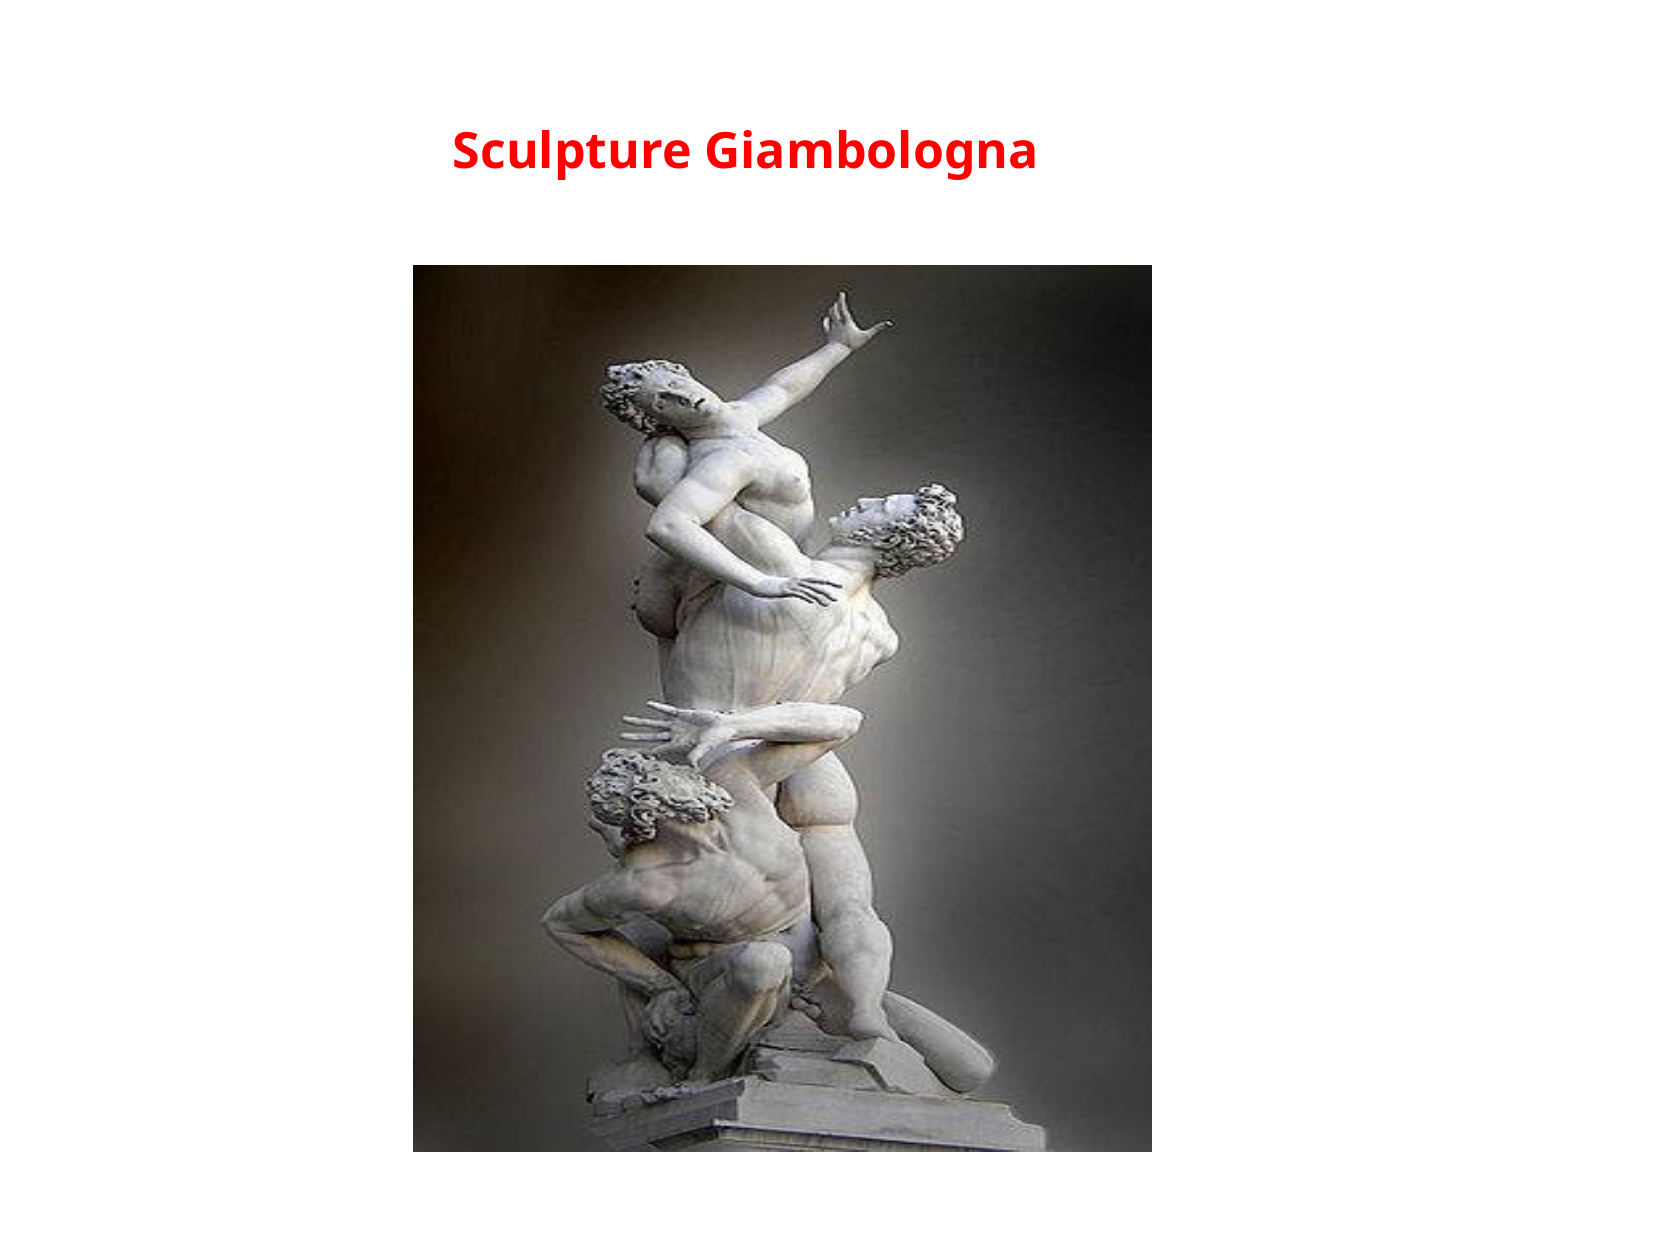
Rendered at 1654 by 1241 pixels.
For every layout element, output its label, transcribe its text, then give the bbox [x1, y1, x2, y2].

picture [413, 265, 1152, 1152]
text_box Sculpture Giambologna [438, 107, 1383, 192]
